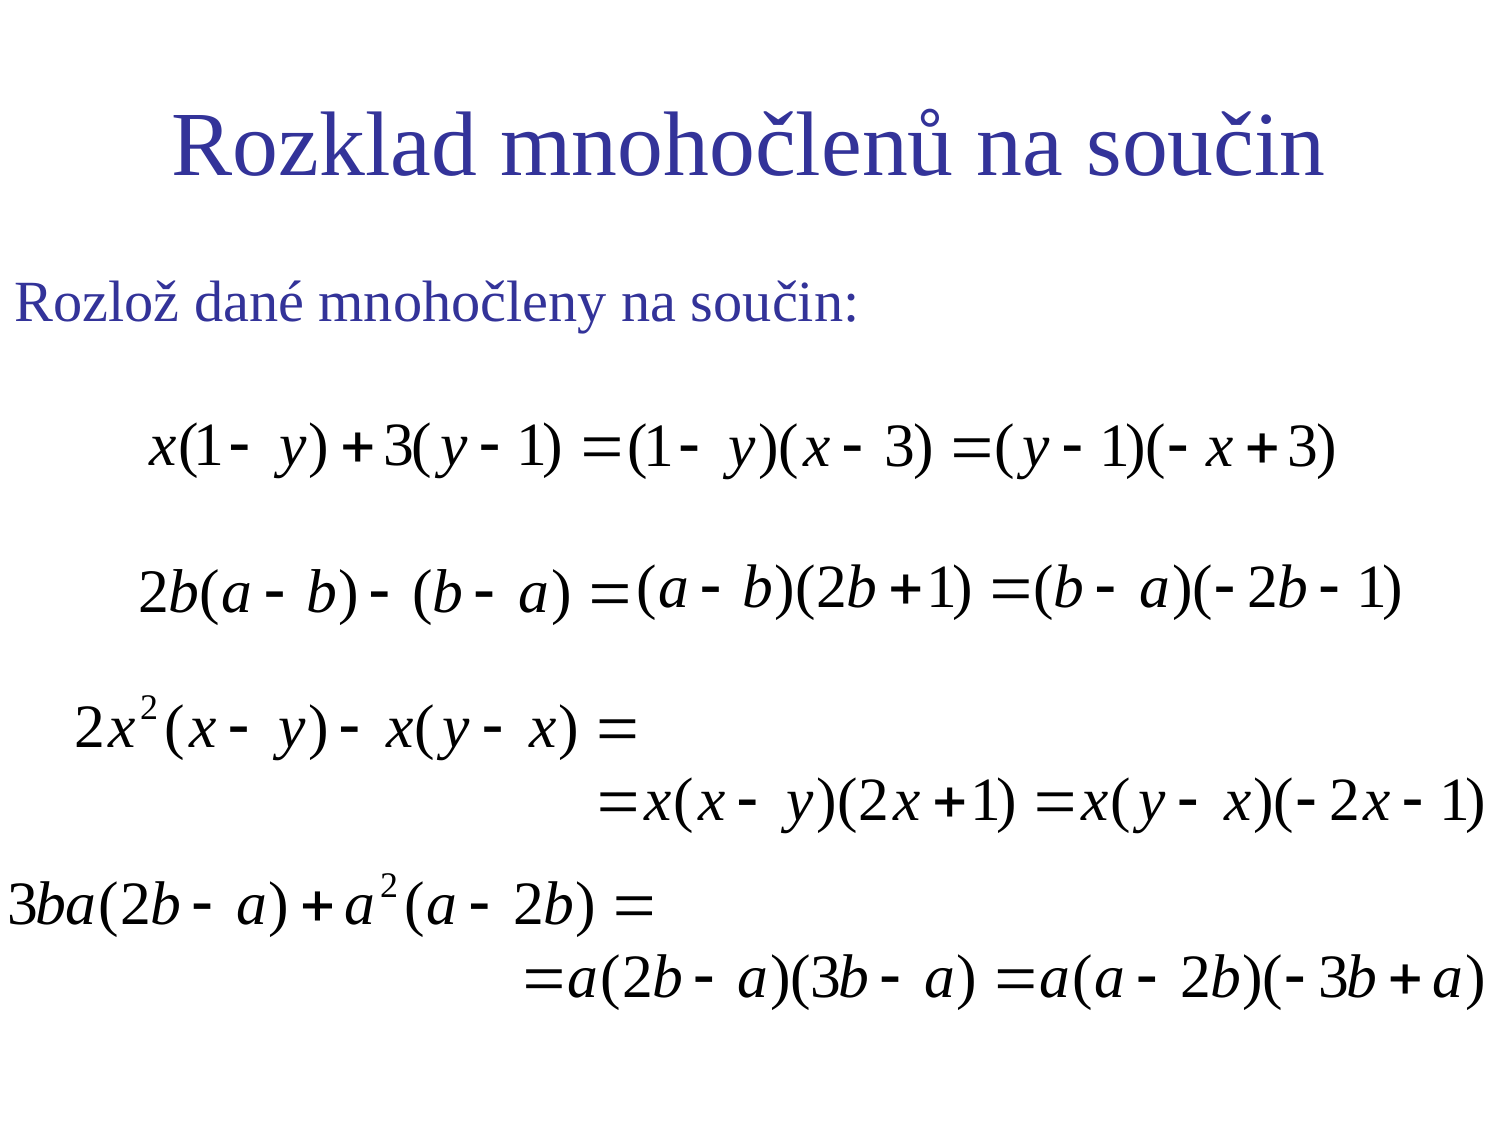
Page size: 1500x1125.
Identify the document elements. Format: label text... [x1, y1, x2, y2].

text_box Rozlož dané mnohočleny na součin: [0, 255, 1500, 341]
text_box Rozklad mnohočlenů na součin [75, 45, 1426, 233]
chart [64, 680, 1497, 847]
chart [137, 408, 1347, 492]
chart [0, 858, 1495, 1024]
chart [128, 550, 1412, 639]
